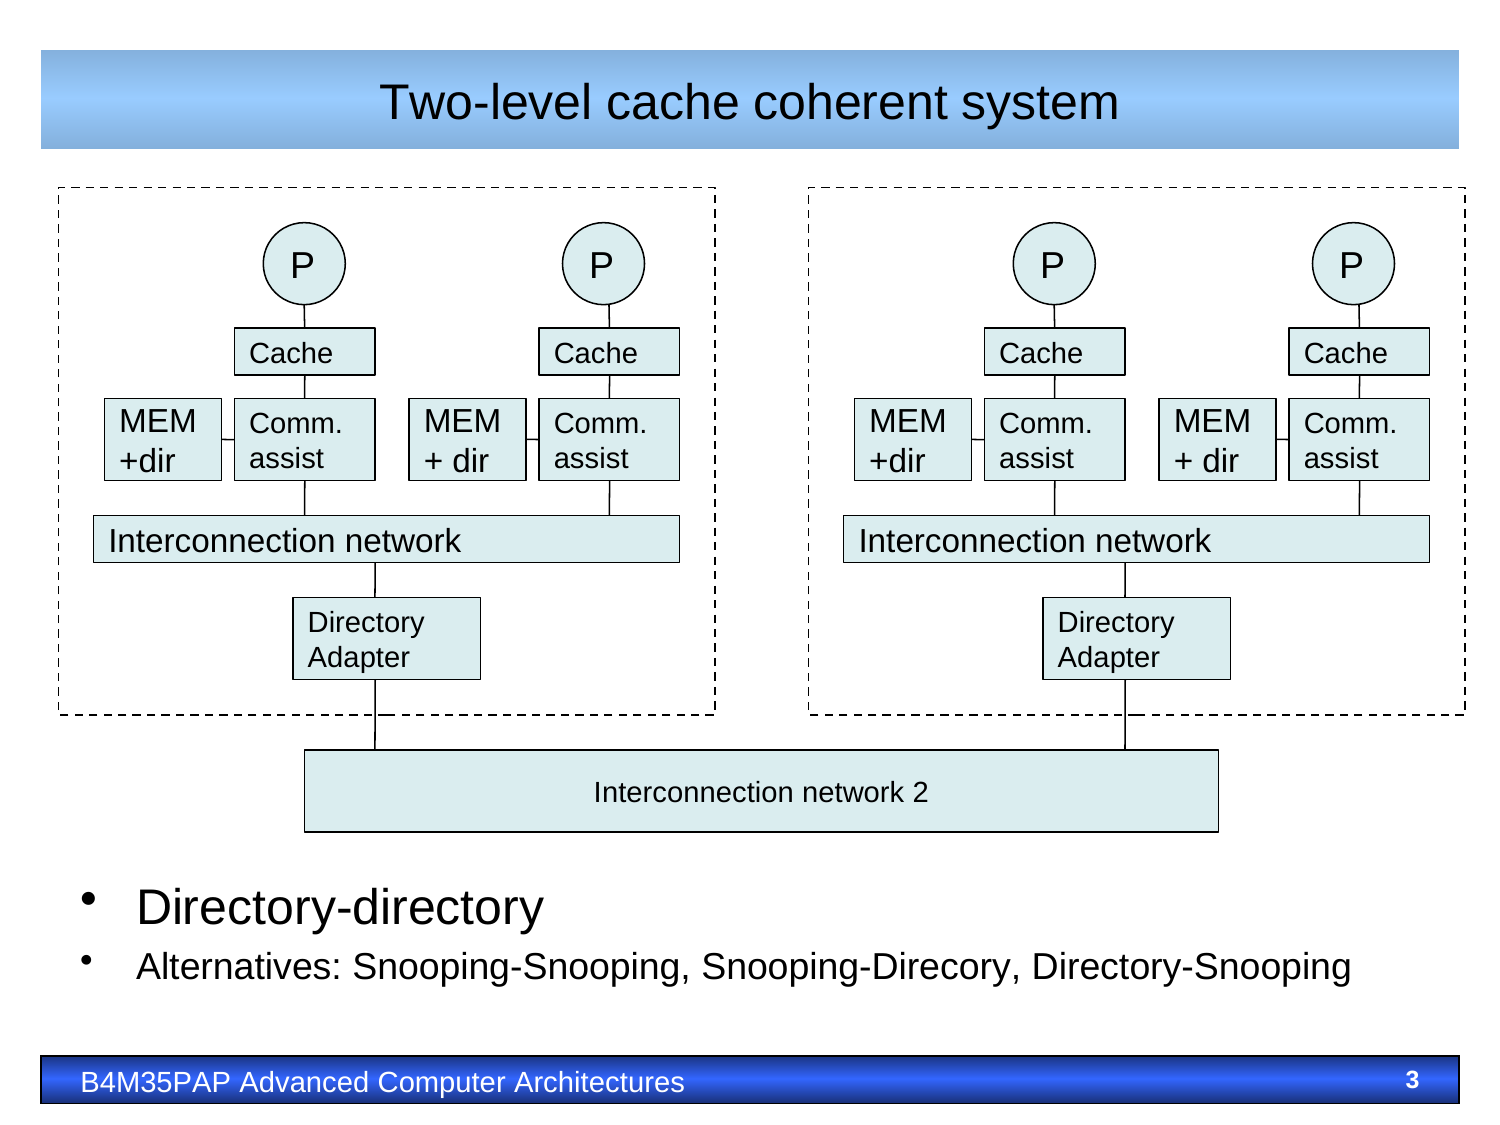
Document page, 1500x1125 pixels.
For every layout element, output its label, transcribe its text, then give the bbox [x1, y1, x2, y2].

text_box Directory Adapter [292, 597, 481, 680]
text_box MEM +dir [854, 398, 972, 481]
list Directory-directory Alternatives: Snooping-Snooping, Snooping-Direcory, Directory-Snooping [64, 867, 1436, 1020]
text_box P [562, 222, 645, 305]
text_box MEM +dir [104, 398, 222, 481]
text_box Cache [984, 328, 1125, 375]
text_box Directory Adapter [1042, 597, 1231, 680]
title Two-level cache coherent system [41, 50, 1459, 149]
text_box Comm. assist [539, 398, 680, 481]
text_box P [263, 222, 346, 305]
text_box Cache [1289, 328, 1430, 375]
text_box MEM + dir [1159, 398, 1277, 481]
text_box MEM + dir [409, 398, 527, 481]
text_box Cache [234, 328, 375, 375]
text_box P [1312, 222, 1395, 305]
text_box Interconnection network 2 [304, 750, 1219, 832]
text_box P [1013, 222, 1096, 305]
text_box Interconnection network [93, 515, 680, 563]
text_box Interconnection network [843, 515, 1430, 563]
text_box Comm. assist [1289, 398, 1430, 481]
text_box Cache [539, 328, 680, 375]
text_box Comm. assist [984, 398, 1125, 481]
text_box Comm. assist [234, 398, 375, 481]
